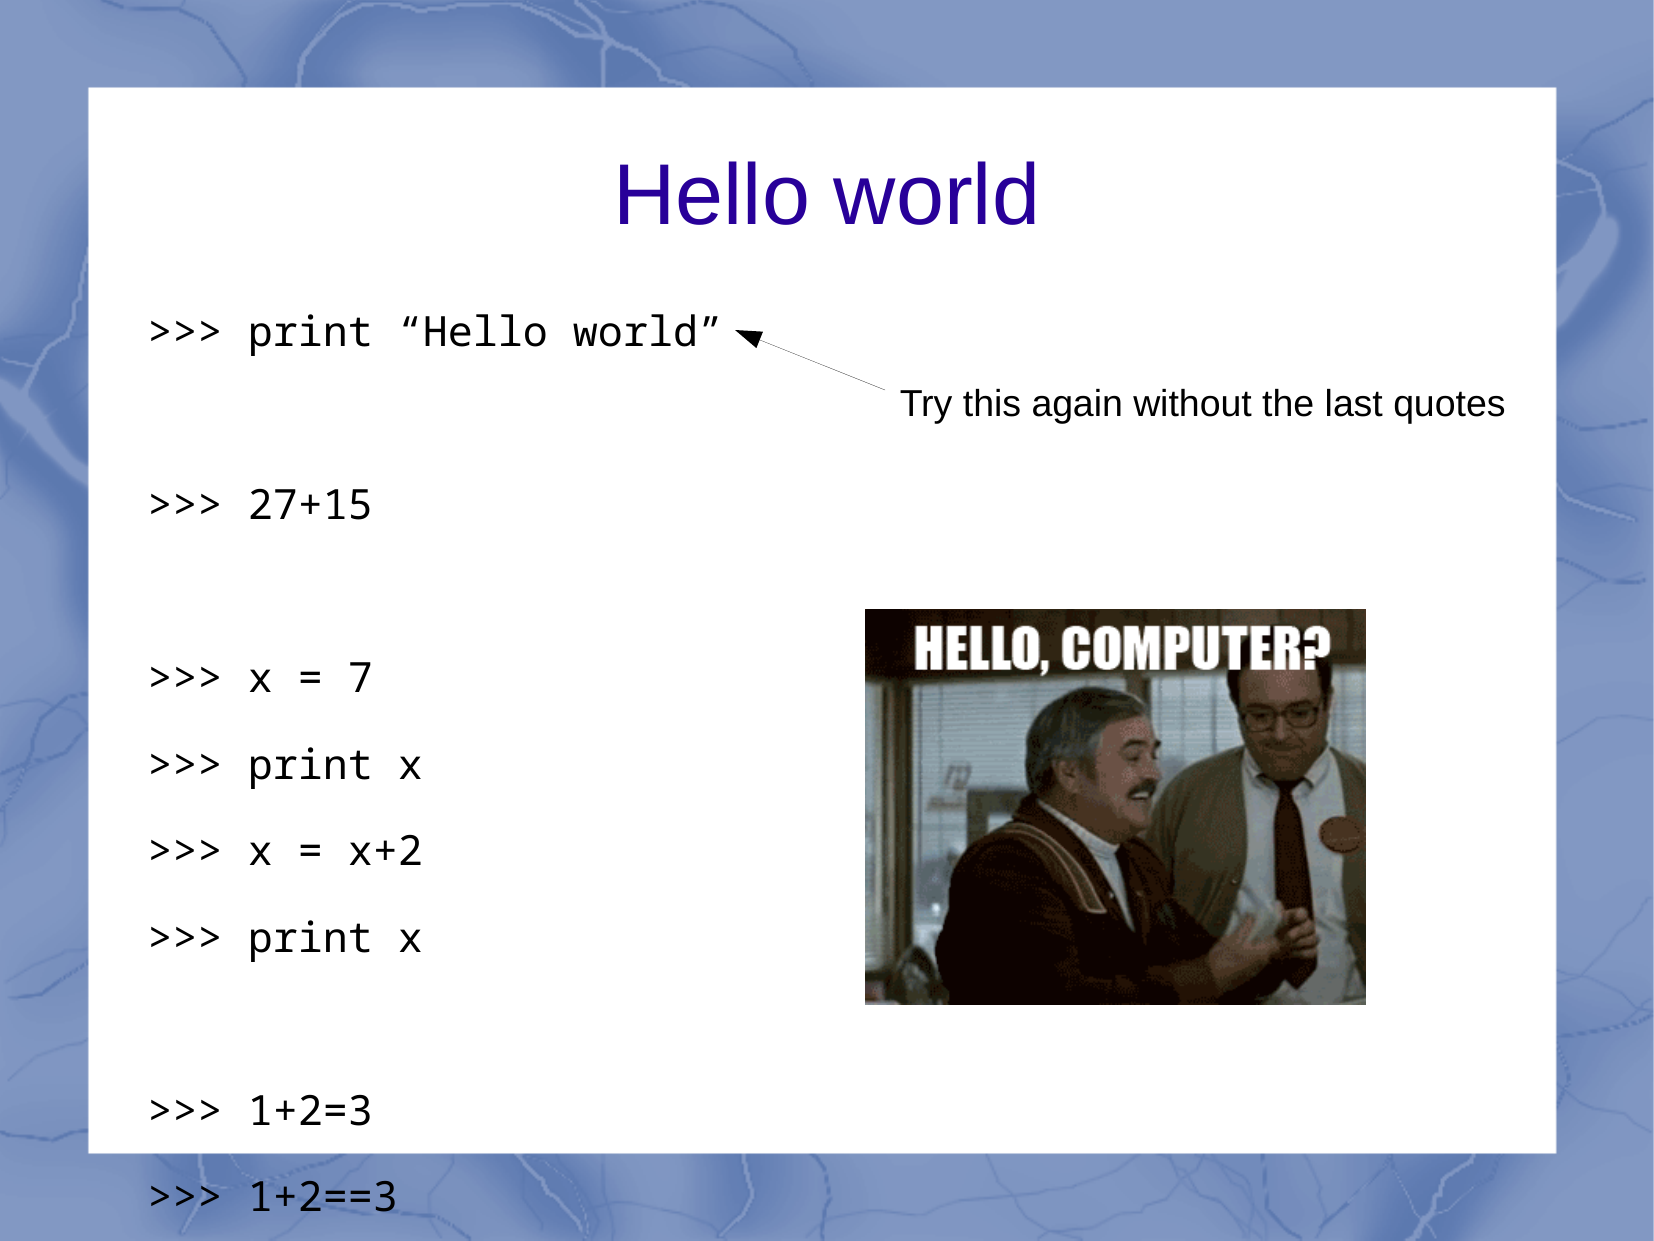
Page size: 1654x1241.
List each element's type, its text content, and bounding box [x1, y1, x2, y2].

picture [0, 0, 1654, 1241]
title Hello world [118, 90, 1536, 298]
list >>> print “Hello world” >>> 27+15 >>> x = 7 >>> print x >>> x = x+2 >>> print x >>> 1+2=3 >>> 1+2==3 [147, 302, 1506, 1132]
text_box Try this again without the last quotes [885, 375, 1520, 432]
